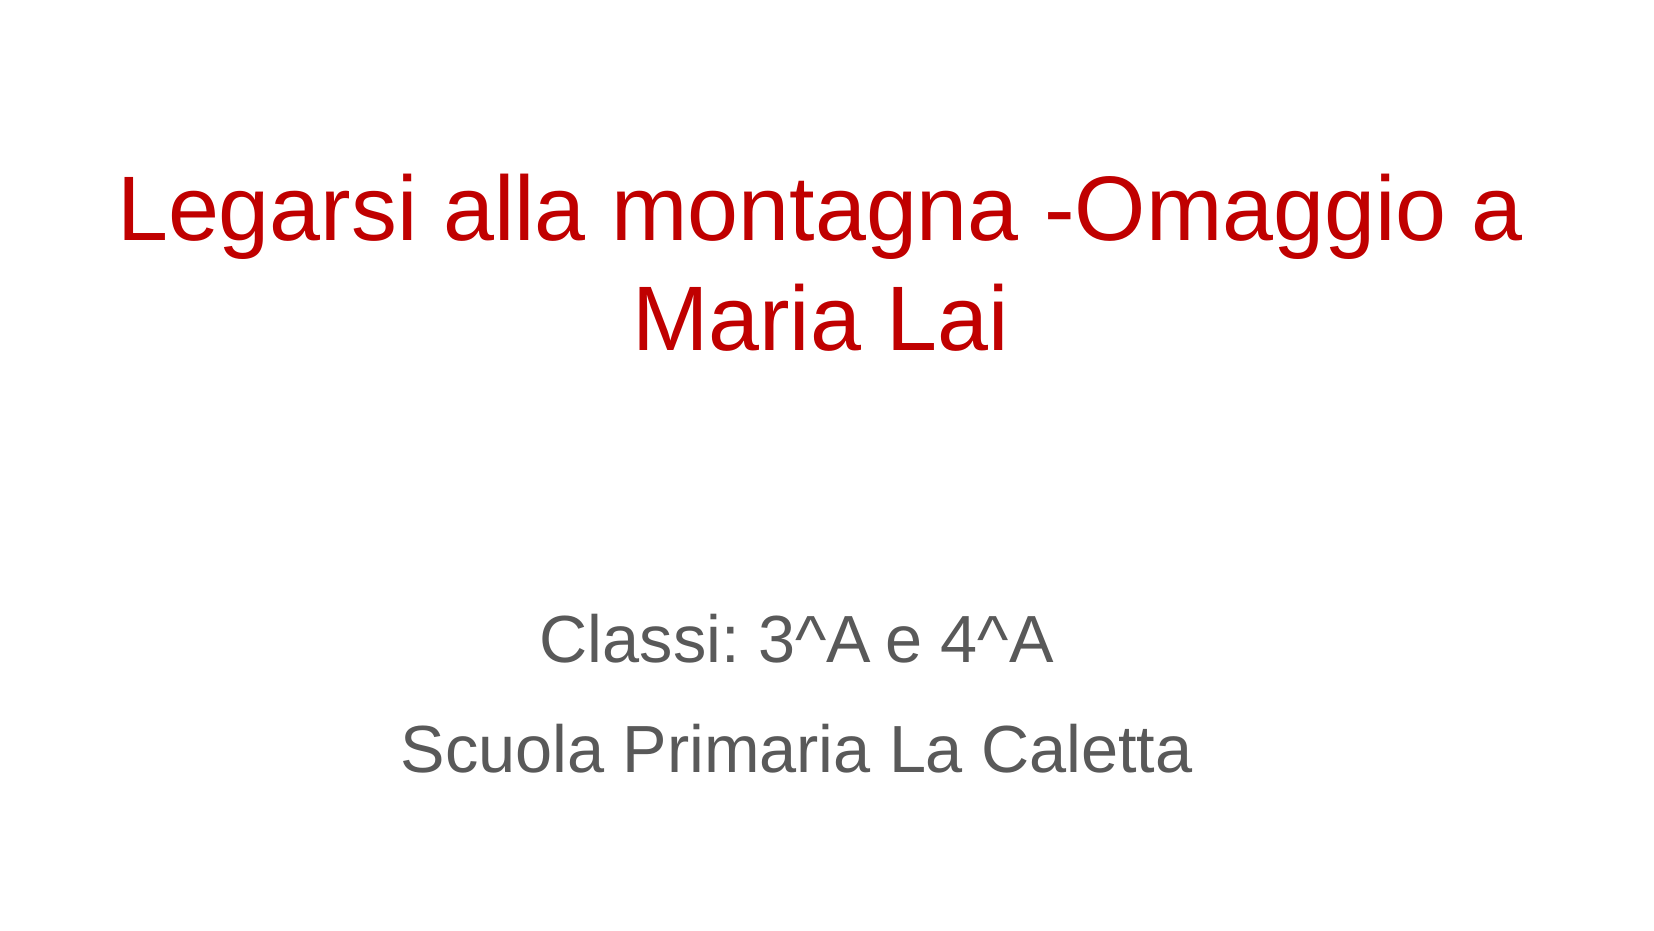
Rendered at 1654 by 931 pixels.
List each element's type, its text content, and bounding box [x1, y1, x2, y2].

title Legarsi alla montagna -Omaggio a Maria Lai [76, 149, 1565, 355]
subtitle Classi: 3^A e 4^A Scuola Primaria La Caletta [52, 366, 1541, 906]
